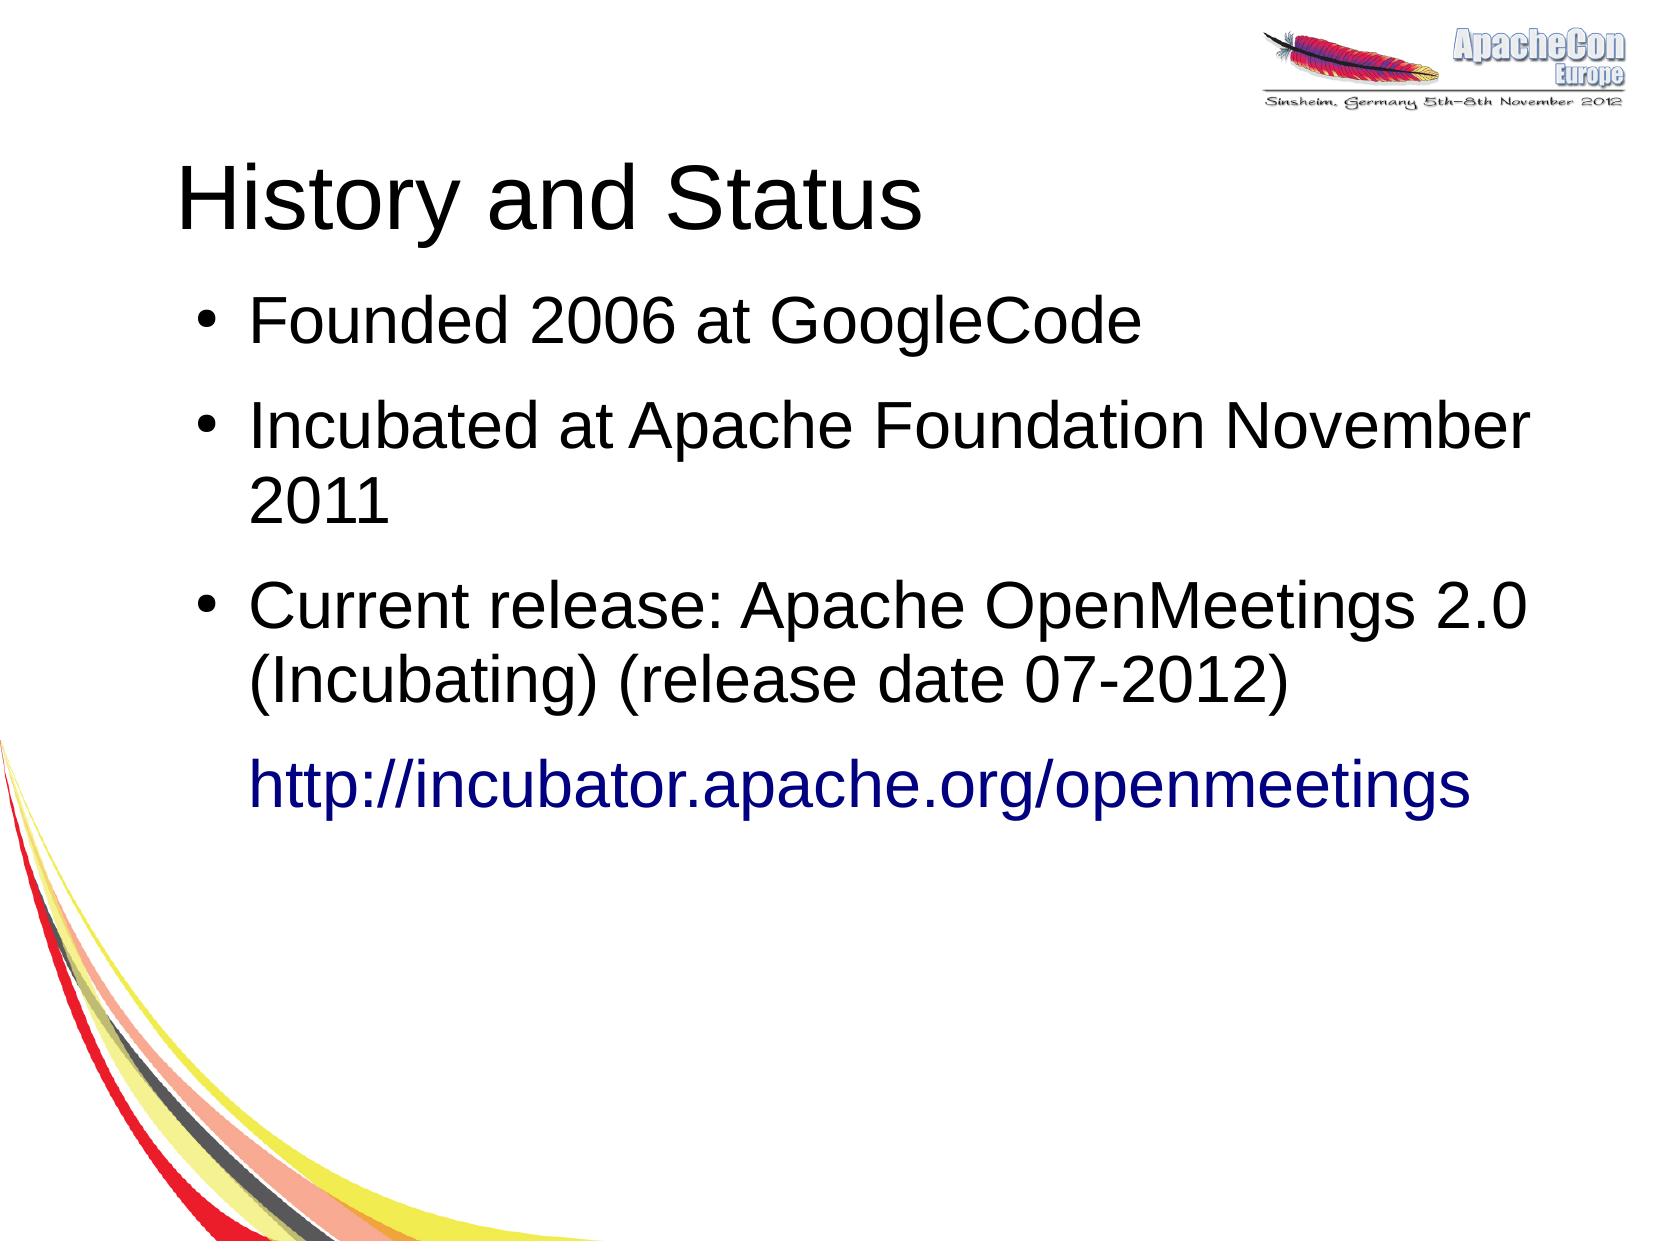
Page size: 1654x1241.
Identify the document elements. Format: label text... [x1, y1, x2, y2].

list Founded 2006 at GoogleCode Incubated at Apache Foundation November 2011 Current release: Apache OpenMeetings 2.0 (Incubating) (release date 07-2012) http://incubator.apache.org/openmeetings [177, 283, 1536, 990]
title History and Status [175, 146, 1535, 250]
picture [0, 0, 1654, 1241]
